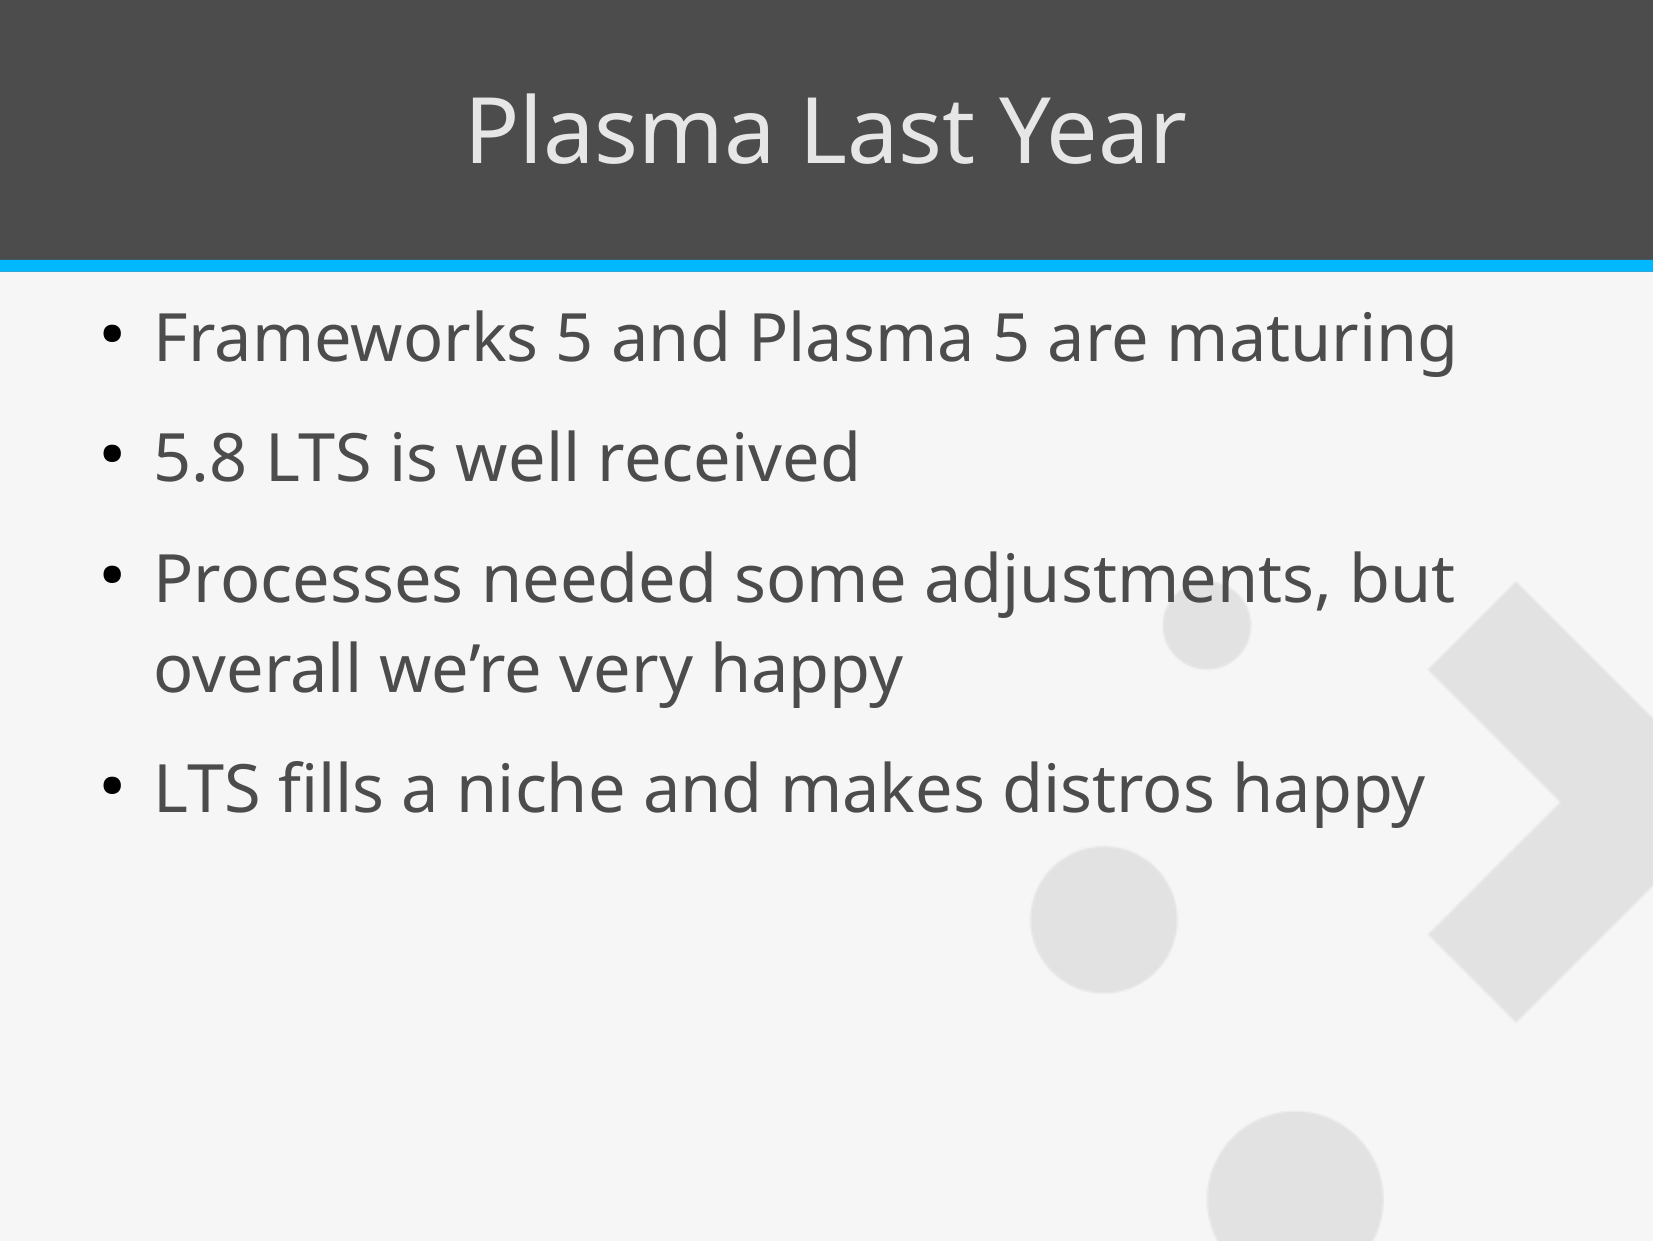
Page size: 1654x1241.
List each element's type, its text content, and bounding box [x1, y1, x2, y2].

title Plasma Last Year [82, 21, 1571, 236]
list Frameworks 5 and Plasma 5 are maturing 5.8 LTS is well received Processes needed some adjustments, but overall we’re very happy LTS fills a niche and makes distros happy [82, 290, 1538, 1010]
picture [913, 464, 1654, 1241]
